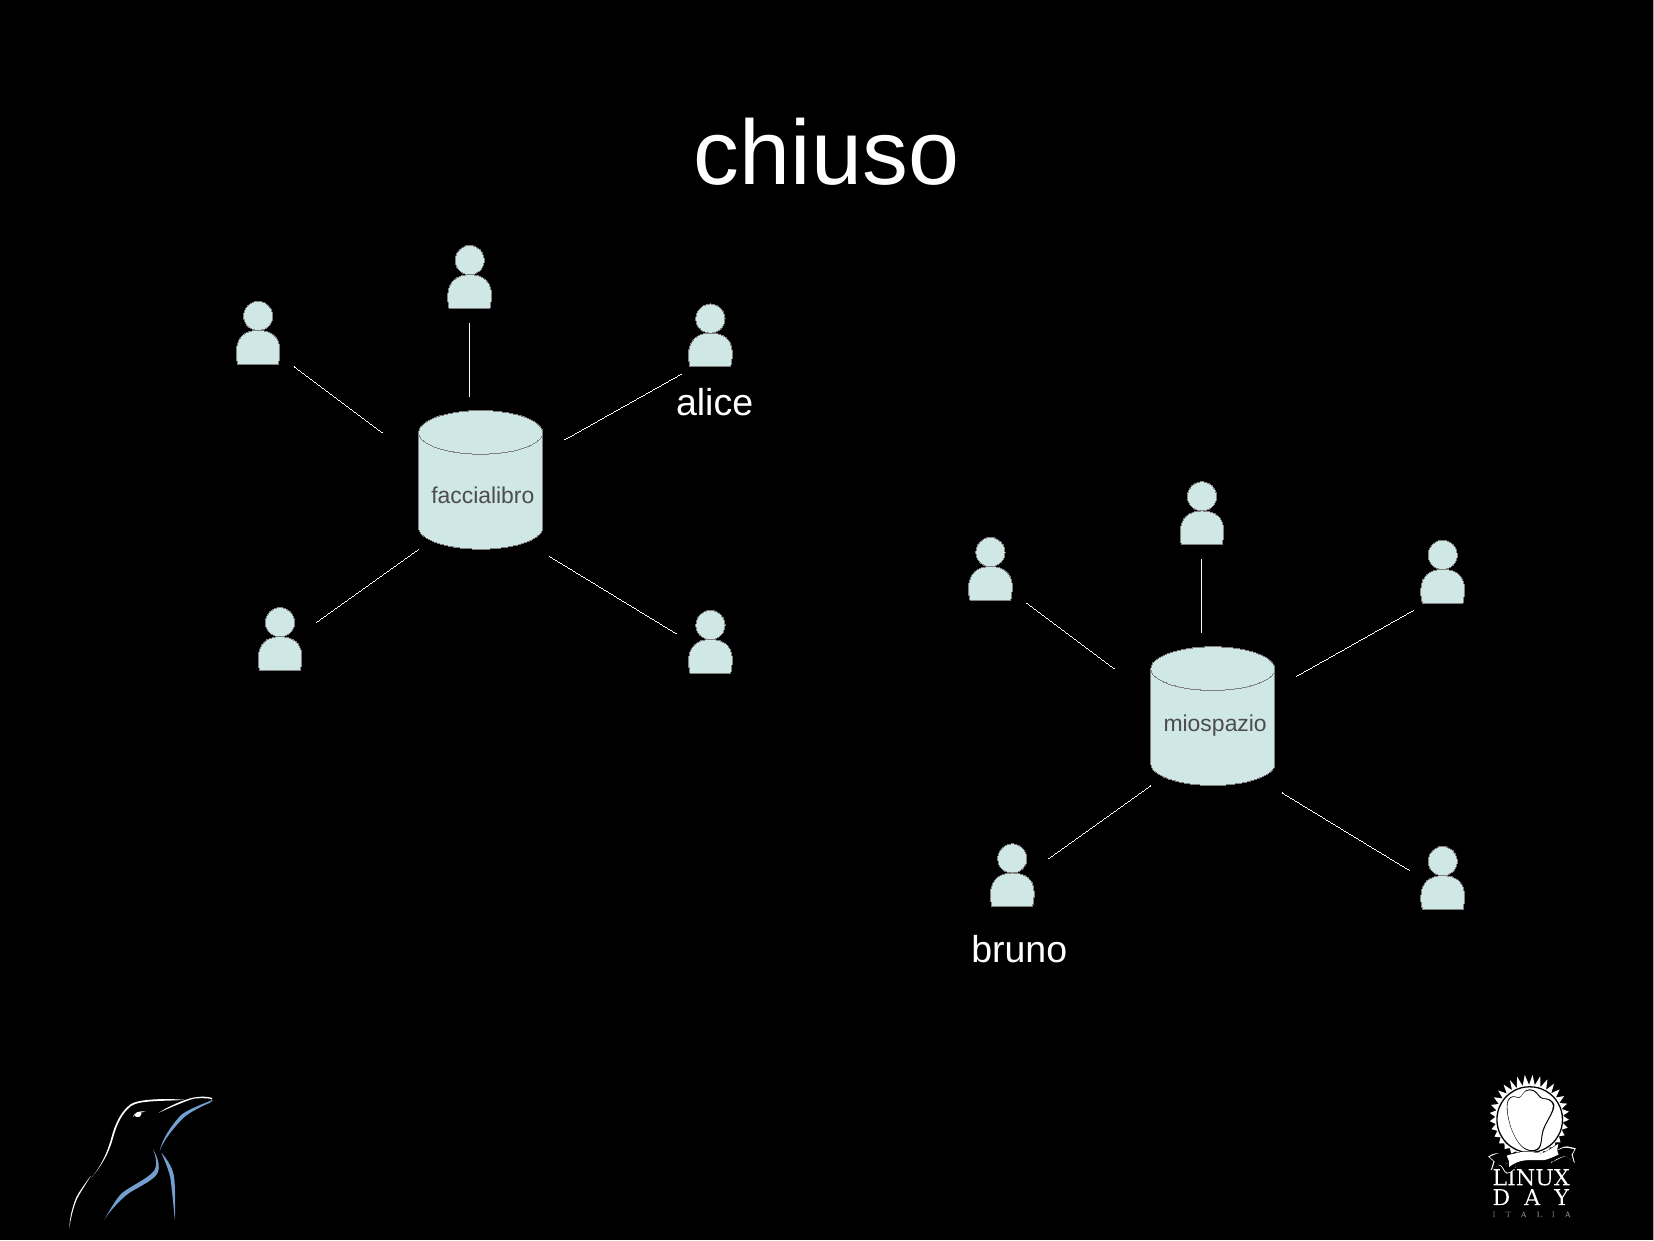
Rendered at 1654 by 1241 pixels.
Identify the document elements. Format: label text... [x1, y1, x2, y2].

text_box [1420, 846, 1465, 910]
text_box alice [661, 374, 839, 431]
text_box [968, 537, 1013, 601]
text_box miospazio [1113, 703, 1317, 745]
text_box faccialibro [381, 474, 586, 516]
text_box [688, 303, 733, 367]
text_box [236, 301, 280, 365]
text_box [688, 610, 733, 674]
text_box [447, 245, 492, 309]
text_box [1420, 540, 1465, 604]
text_box [1180, 481, 1224, 545]
text_box [258, 607, 302, 671]
text_box [990, 843, 1035, 907]
title chiuso [82, 49, 1571, 257]
text_box [418, 516, 543, 550]
text_box [1150, 745, 1275, 786]
text_box [1150, 646, 1275, 703]
text_box [418, 410, 543, 474]
text_box bruno [956, 921, 1153, 979]
